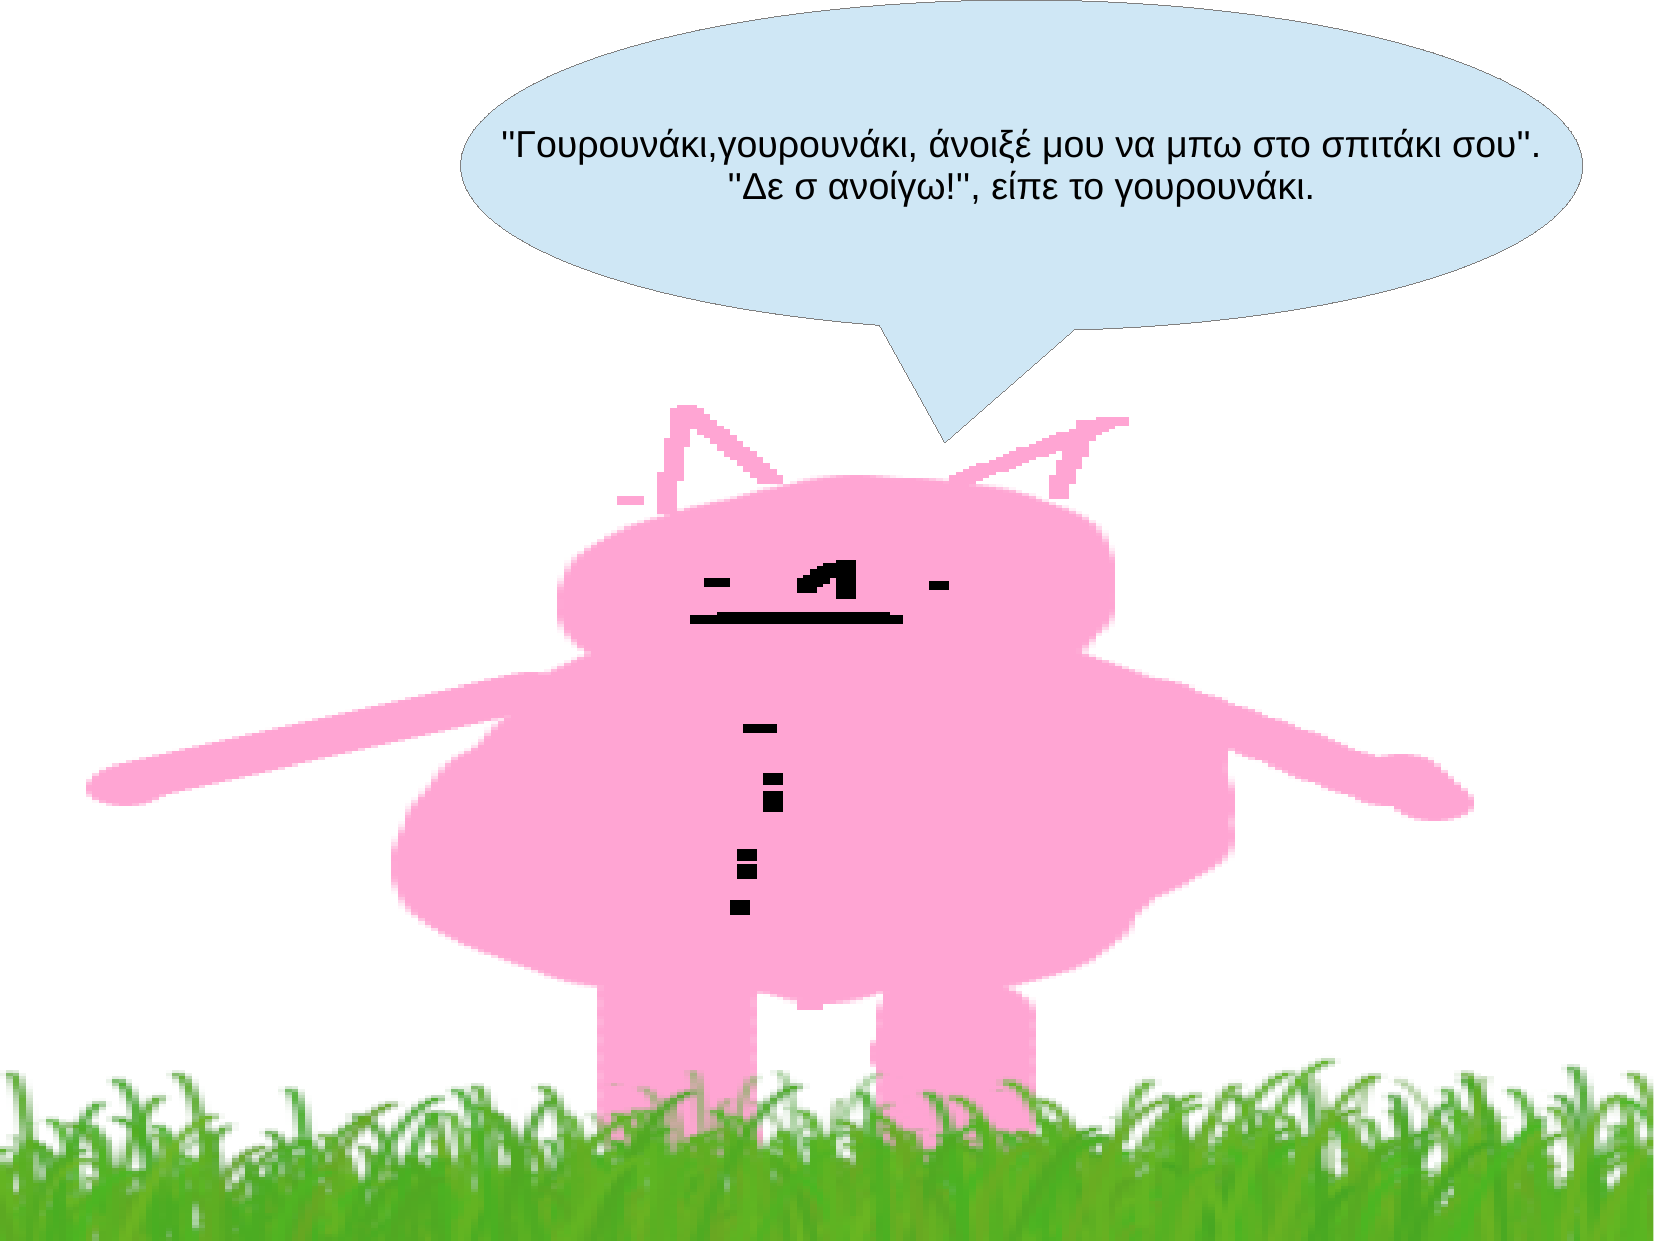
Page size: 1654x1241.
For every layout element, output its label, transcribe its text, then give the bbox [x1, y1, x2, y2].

title [1427, 50, 1571, 130]
text_box ''Γουρουνάκι,γουρουνάκι, άνοιξέ μου να μπω στο σπιτάκι σου''. ''Δε σ ανοίγω!'', είπε το γουρουνάκι. [460, 0, 1583, 443]
title [1489, 201, 1571, 258]
title [82, 50, 616, 258]
picture [0, 290, 1654, 1241]
